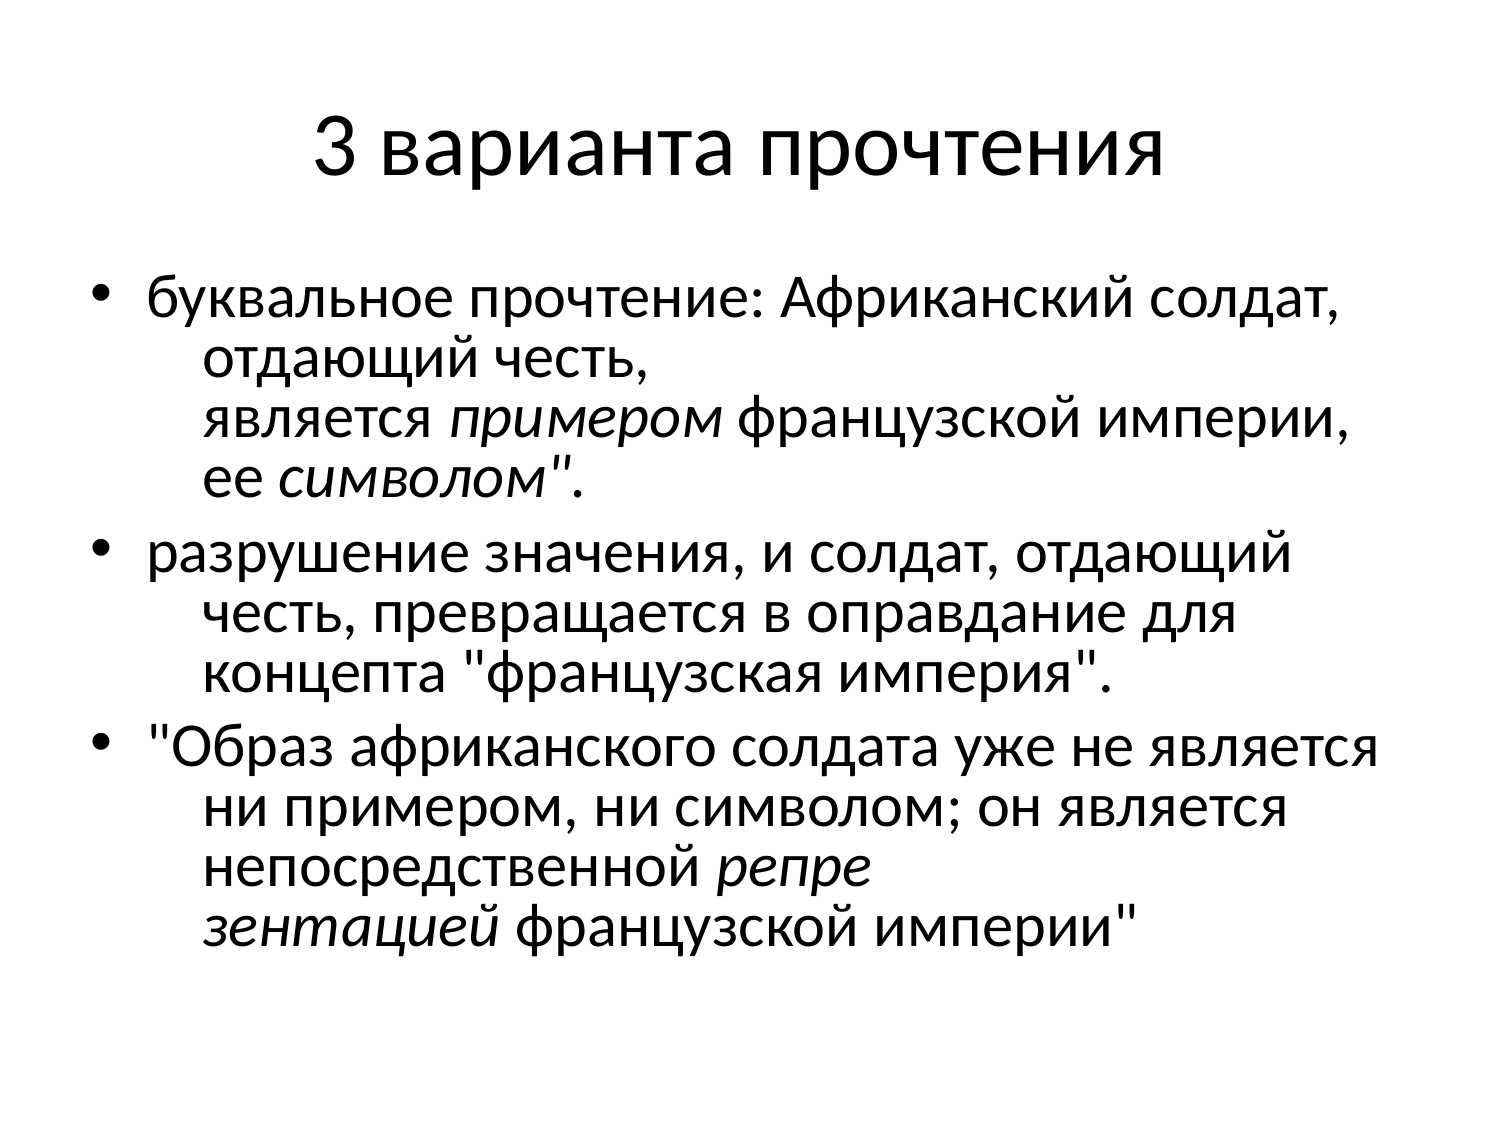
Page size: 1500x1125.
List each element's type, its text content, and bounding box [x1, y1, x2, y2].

list буквальное прочтение: Африканский солдат, отдающий честь, является примером французской империи, ее символом". разрушение значения, и солдат, отдающий честь, превращается в оп­равдание для концепта "французская империя". "Образ африканского солдата уже не является ни примером, ни символом; он является непосредственной репре­зентацией французской империи" [75, 262, 1426, 1005]
title 3 варианта прочтения [75, 45, 1426, 233]
